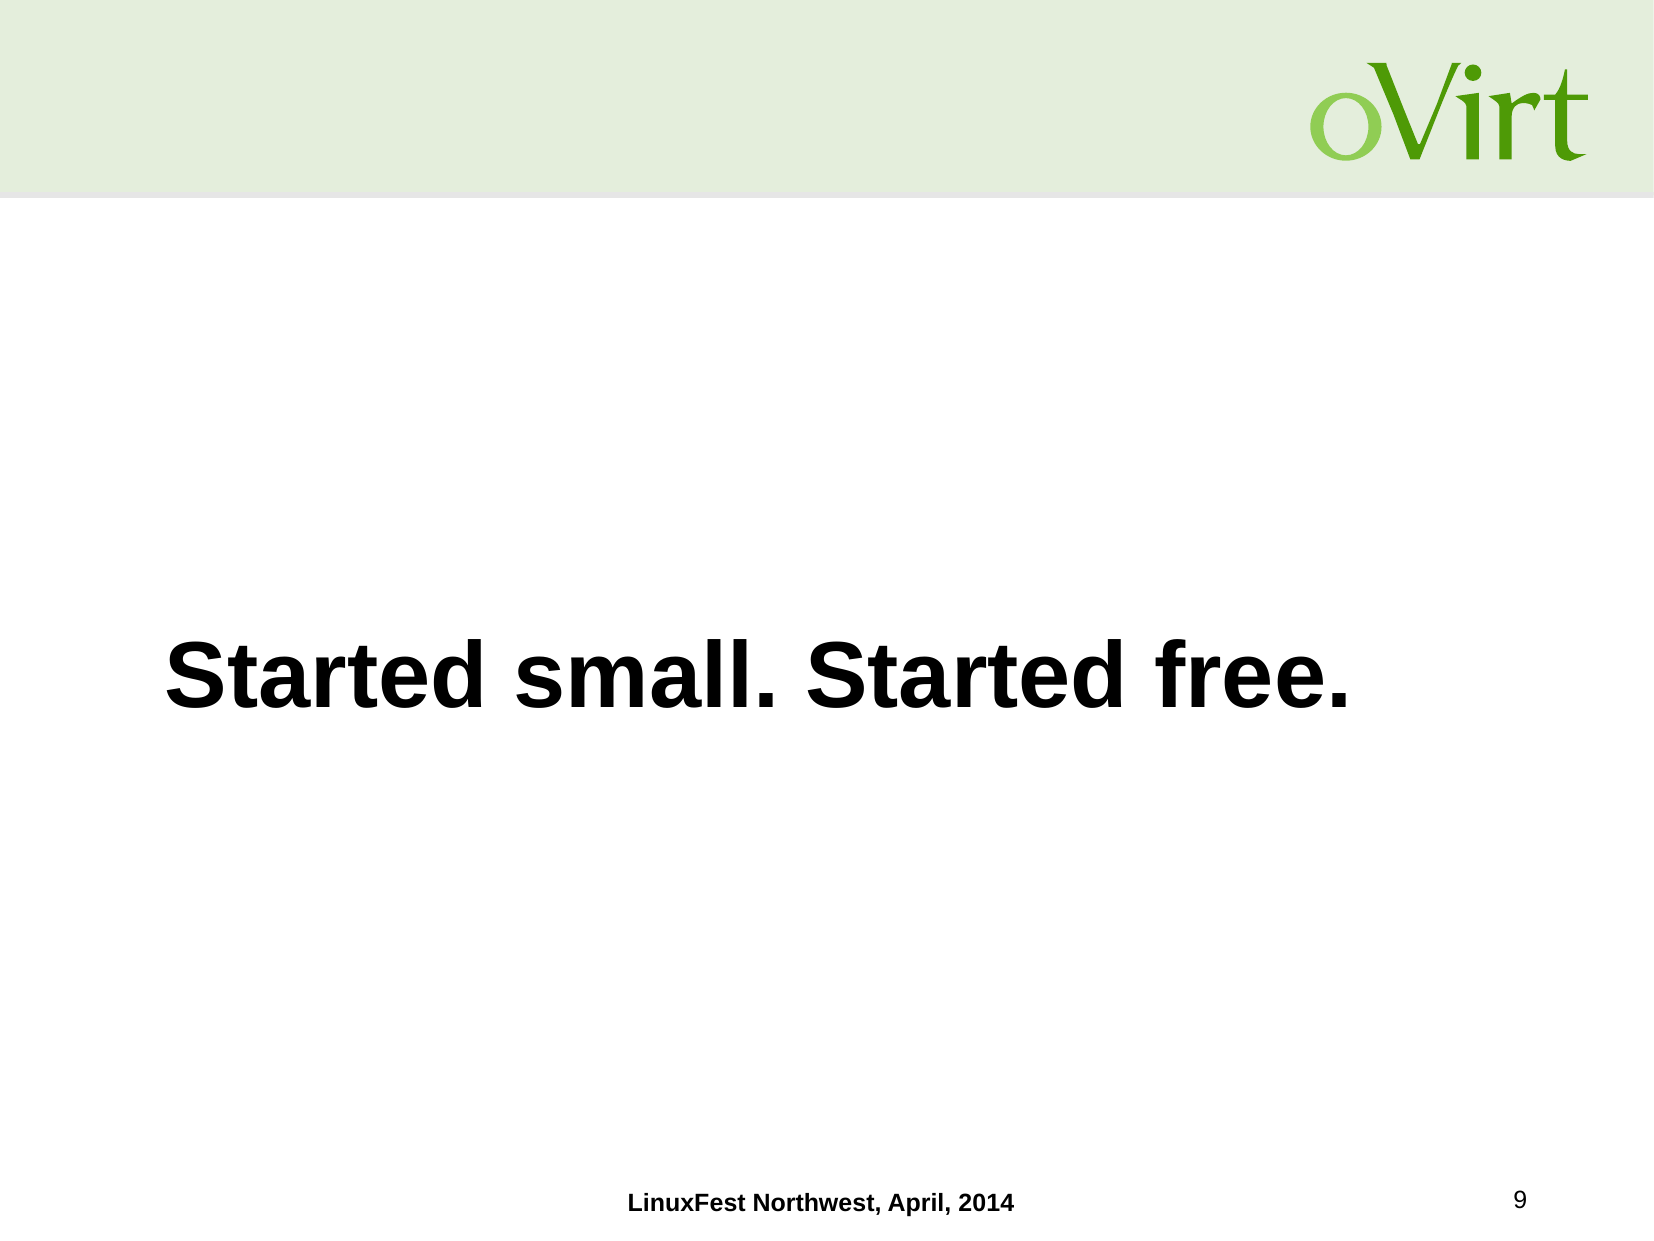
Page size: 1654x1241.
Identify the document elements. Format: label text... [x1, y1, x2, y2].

text_box Started small. Started free. [150, 615, 1654, 750]
